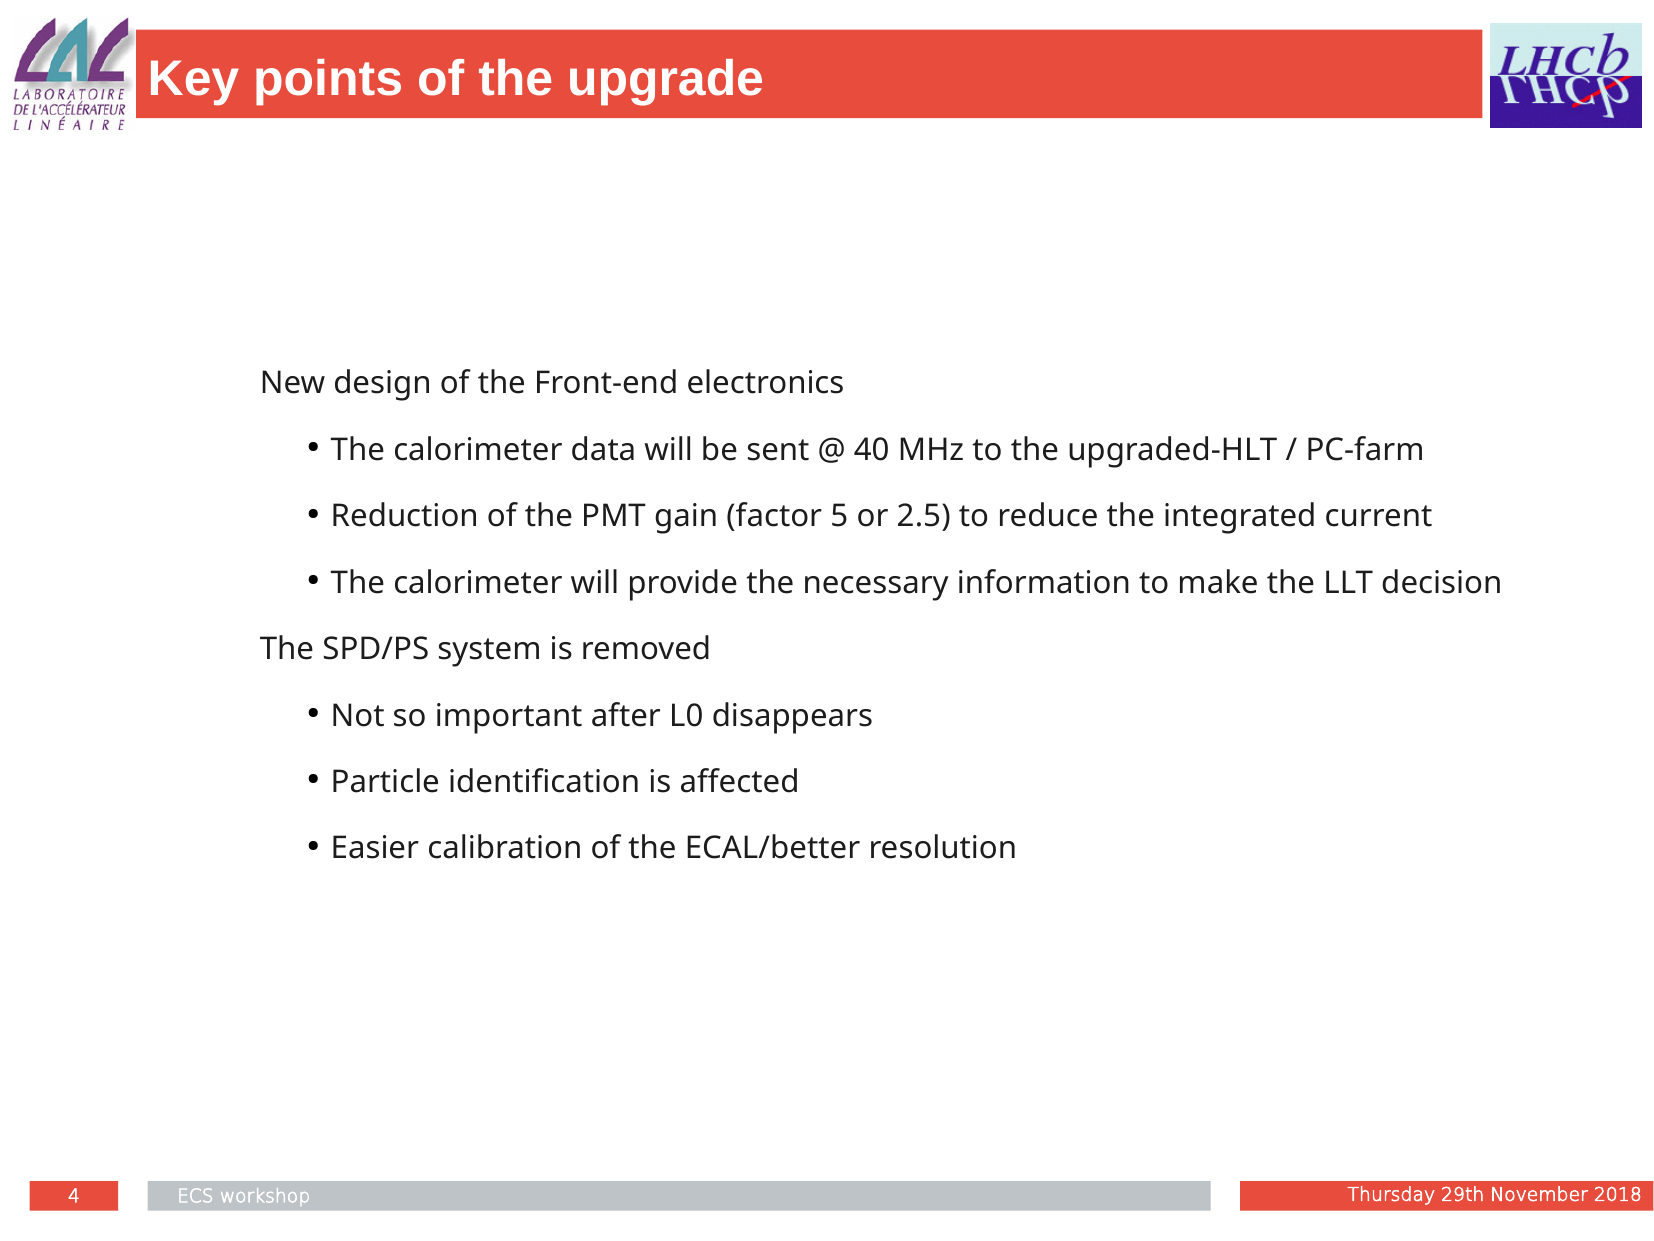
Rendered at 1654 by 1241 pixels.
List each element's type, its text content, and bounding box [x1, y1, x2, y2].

list New design of the Front-end electronics The calorimeter data will be sent @ 40 MHz to the upgraded-HLT / PC-farm Reduction of the PMT gain (factor 5 or 2.5) to reduce the integrated current The calorimeter will provide the necessary information to make the LLT decision The SPD/PS system is removed Not so important after L0 disappears Particle identification is affected Easier calibration of the ECAL/better resolution [259, 360, 1619, 975]
picture [1490, 23, 1642, 128]
picture [12, 15, 136, 130]
title Key points of the upgrade [147, 29, 1483, 107]
